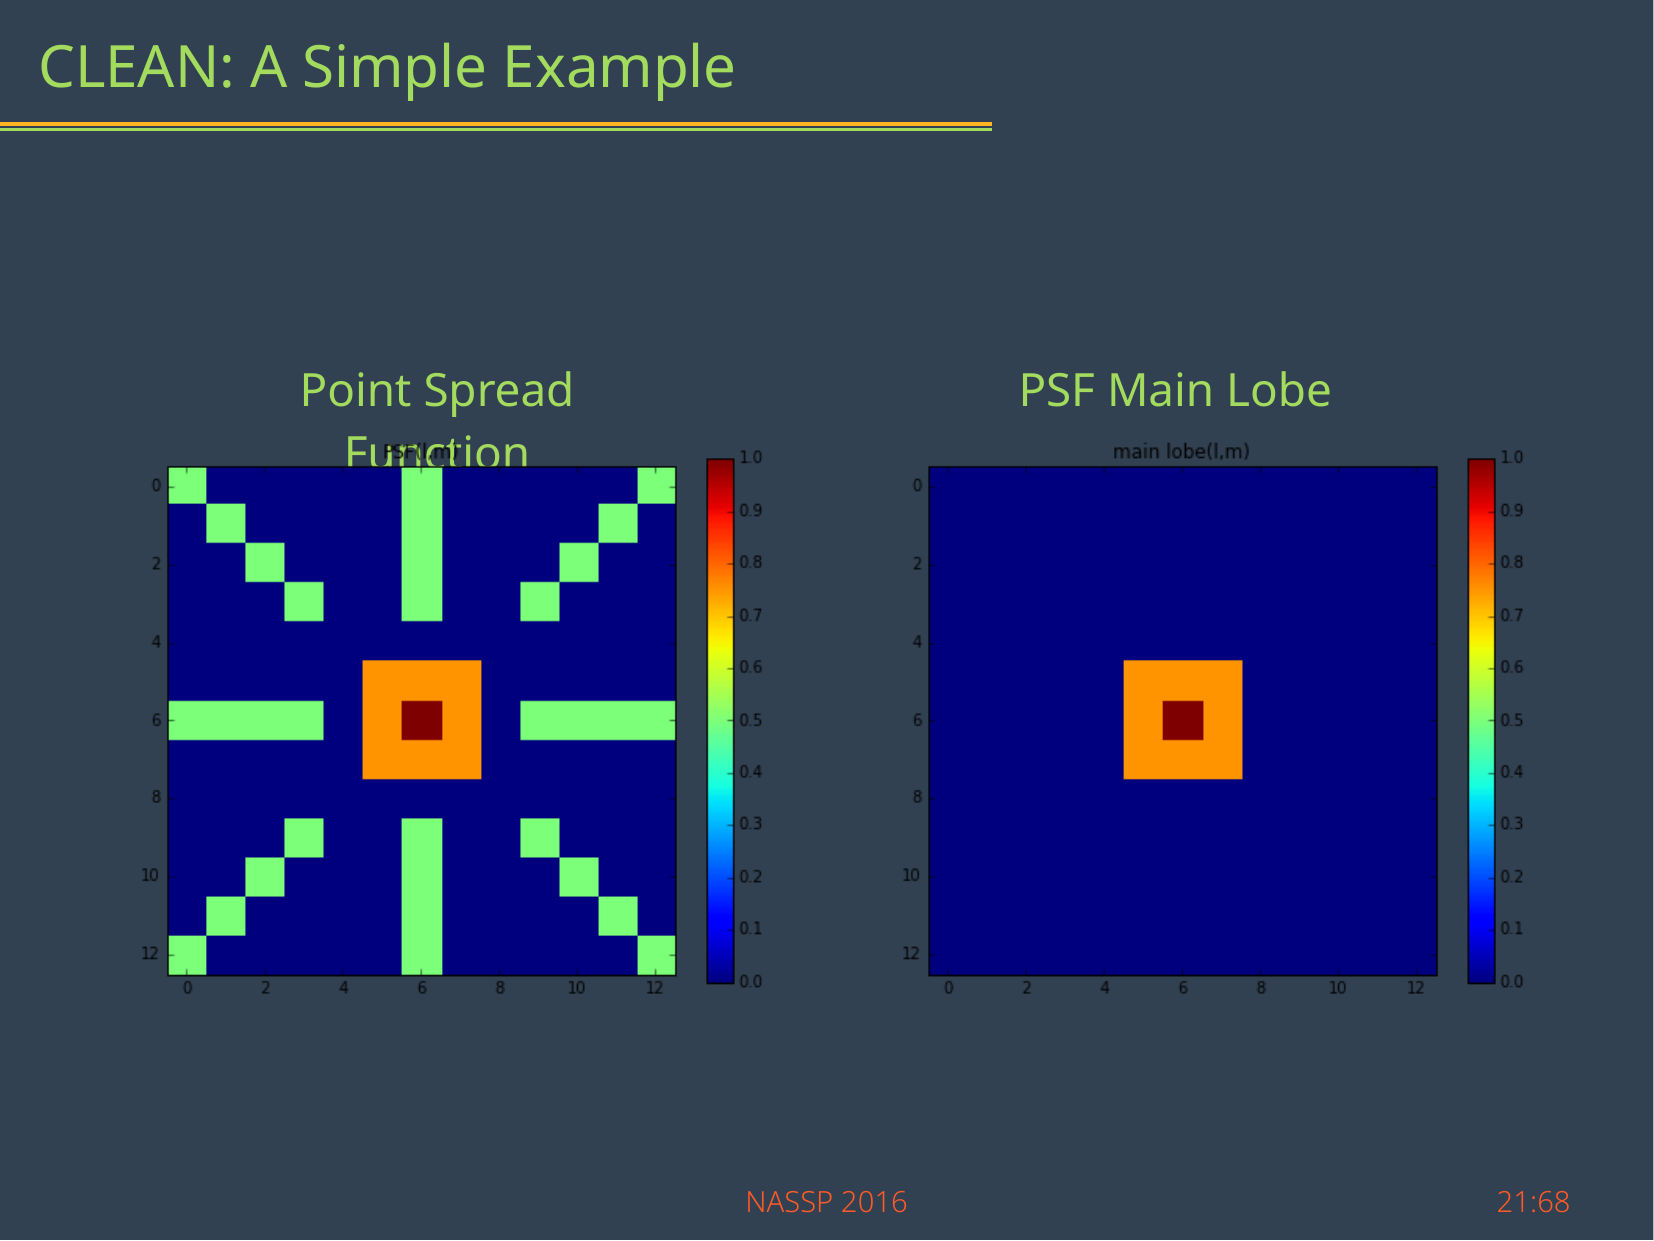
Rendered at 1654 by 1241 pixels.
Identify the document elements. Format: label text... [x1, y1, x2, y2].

picture [130, 432, 1535, 1008]
text_box PSF Main Lobe [921, 350, 1430, 421]
text_box CLEAN: A Simple Example [23, 17, 1063, 103]
text_box Point Spread Function [200, 350, 674, 421]
